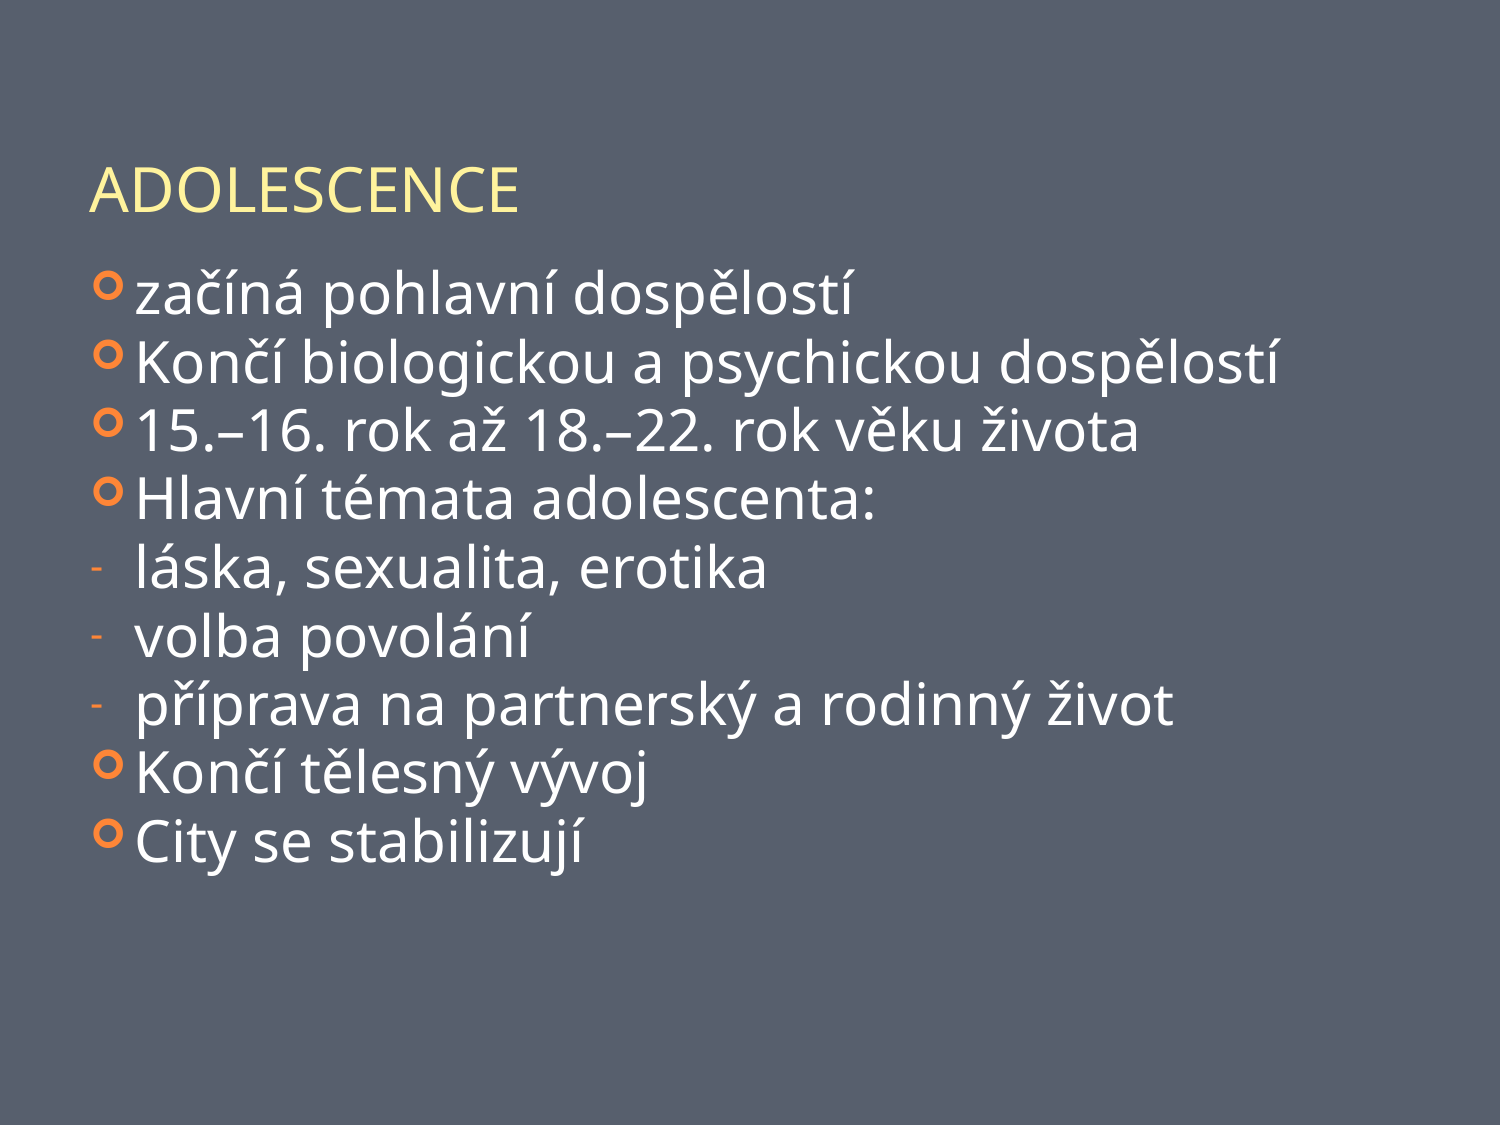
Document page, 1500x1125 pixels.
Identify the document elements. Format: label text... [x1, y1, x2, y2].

list začíná pohlavní dospělostí Končí biologickou a psychickou dospělostí 15.–16. rok až 18.–22. rok věku života Hlavní témata adolescenta: láska, sexualita, erotika volba povolání příprava na partnerský a rodinný život Končí tělesný vývoj City se stabilizují [74, 262, 1300, 1063]
title ADOLESCENCE [74, 44, 1300, 233]
